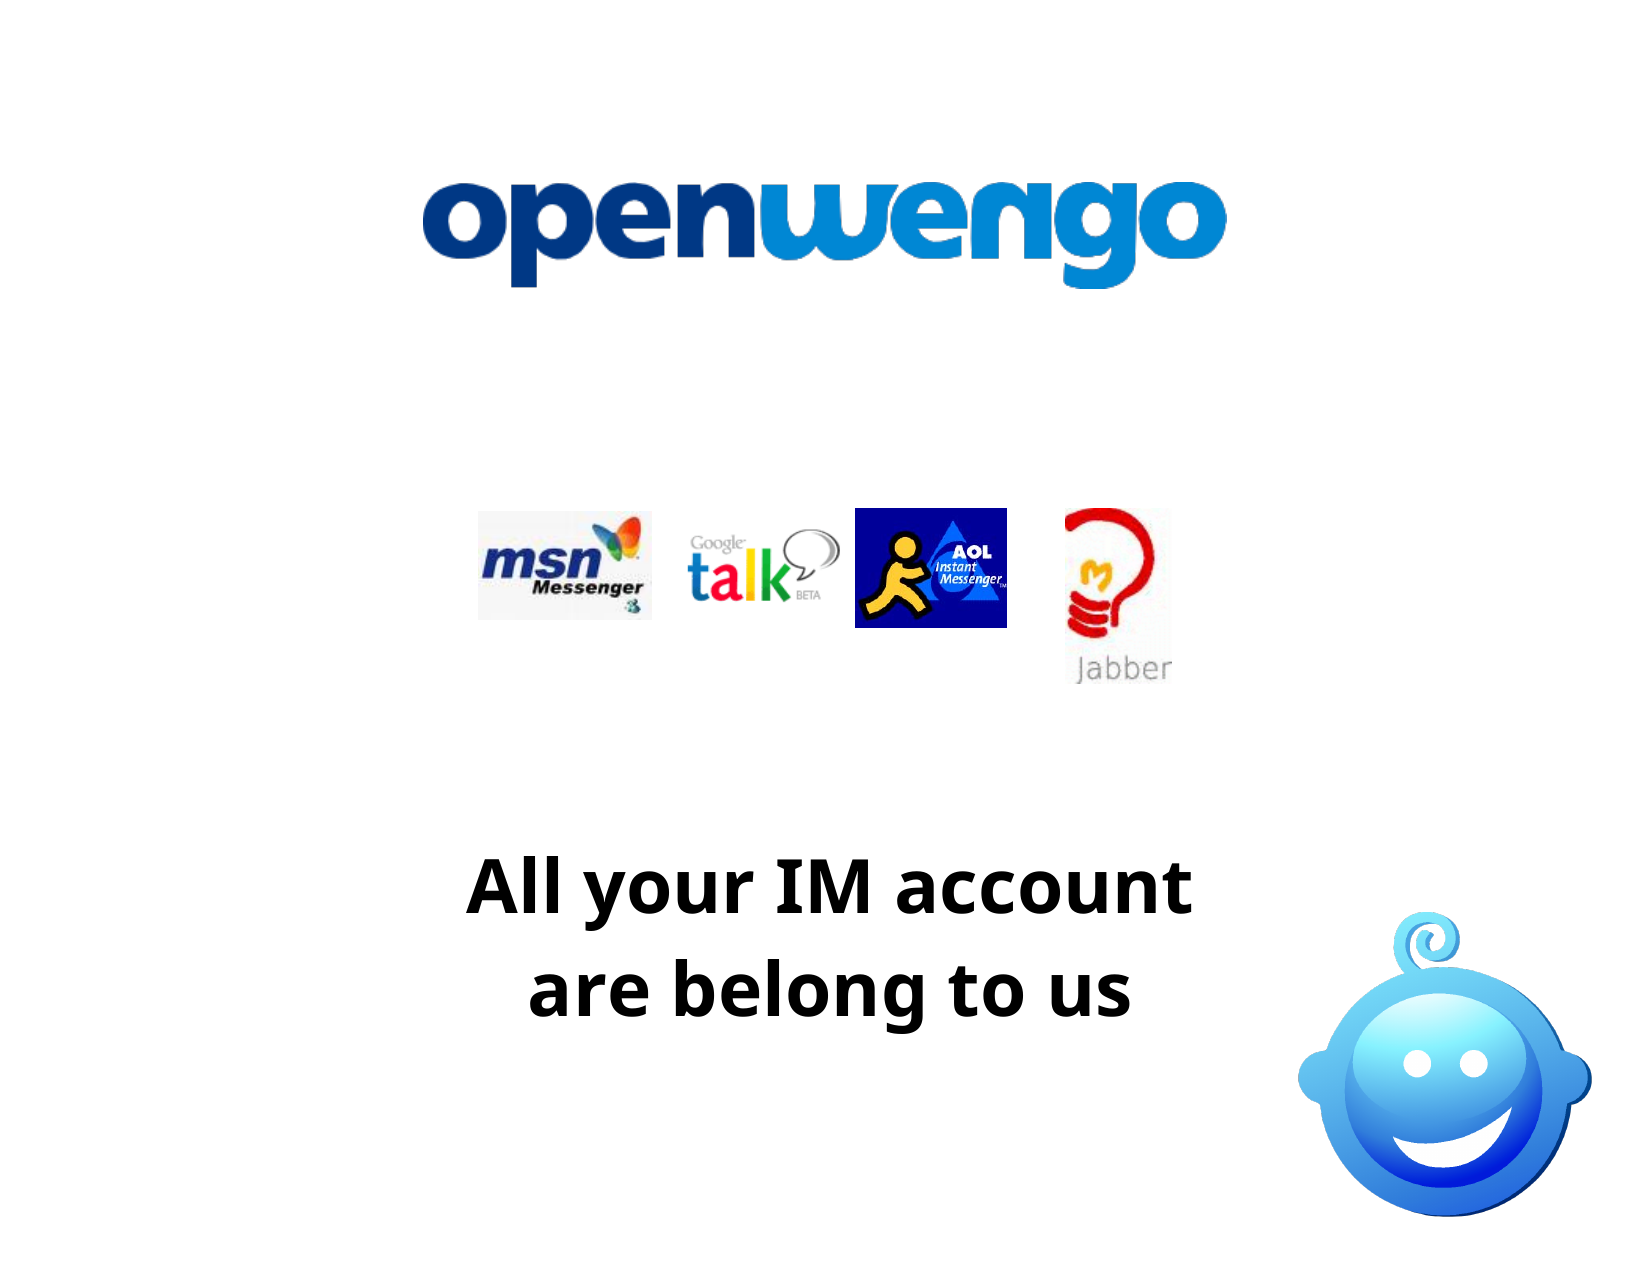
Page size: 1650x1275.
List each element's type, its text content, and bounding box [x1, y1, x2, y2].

picture [478, 511, 652, 620]
picture [1298, 911, 1592, 1217]
picture [1065, 508, 1172, 684]
picture [669, 471, 1007, 565]
picture [423, 182, 1227, 289]
text_box All your IM account are belong to us [451, 826, 1165, 1022]
chart [557, 565, 1092, 707]
